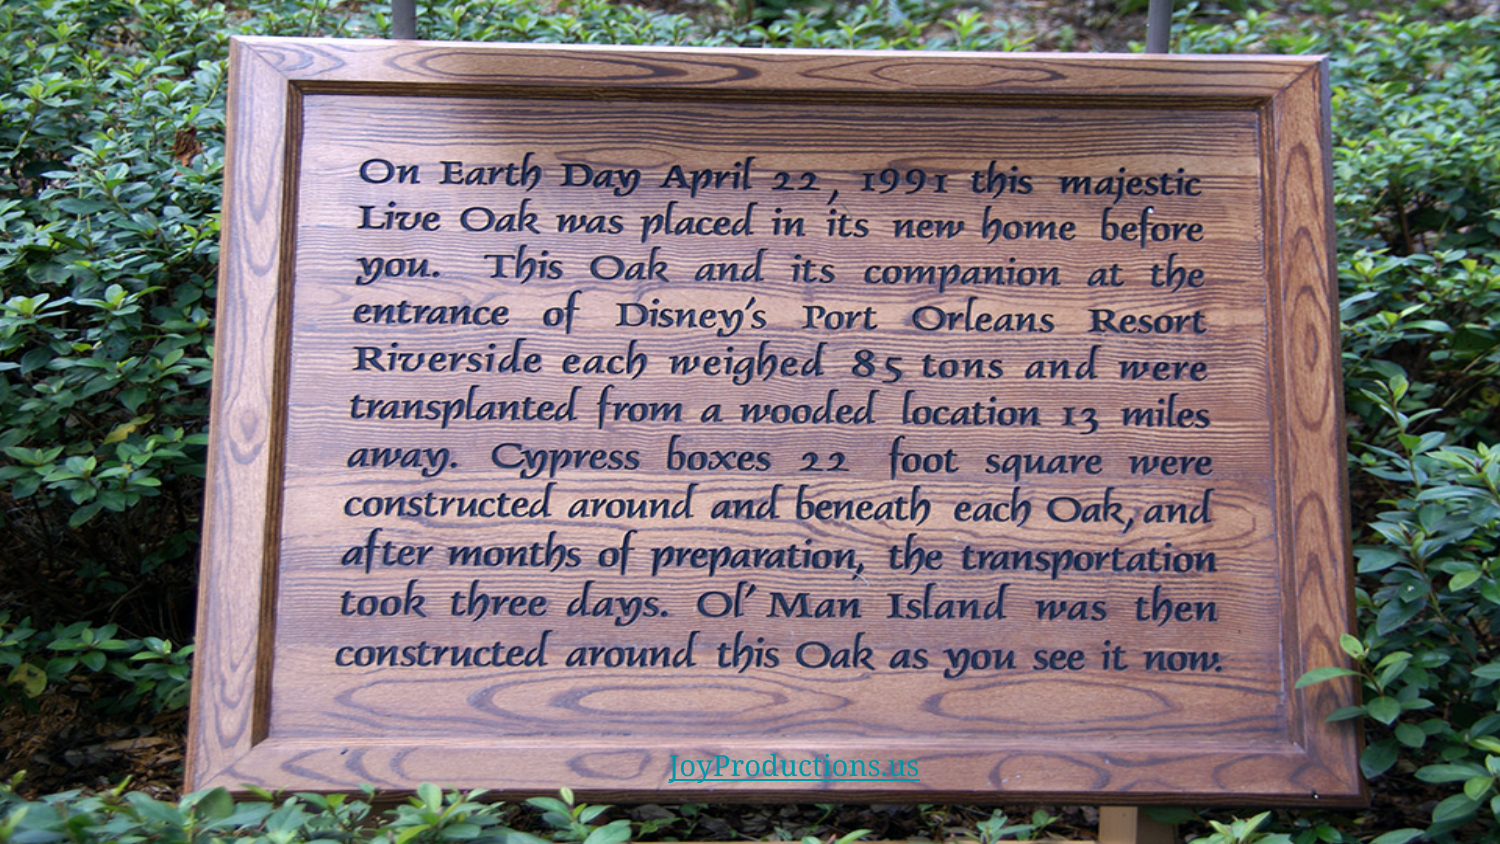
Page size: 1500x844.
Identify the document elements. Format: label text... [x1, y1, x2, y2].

picture [0, 0, 1500, 844]
text_box JoyProductions.us [653, 739, 925, 791]
